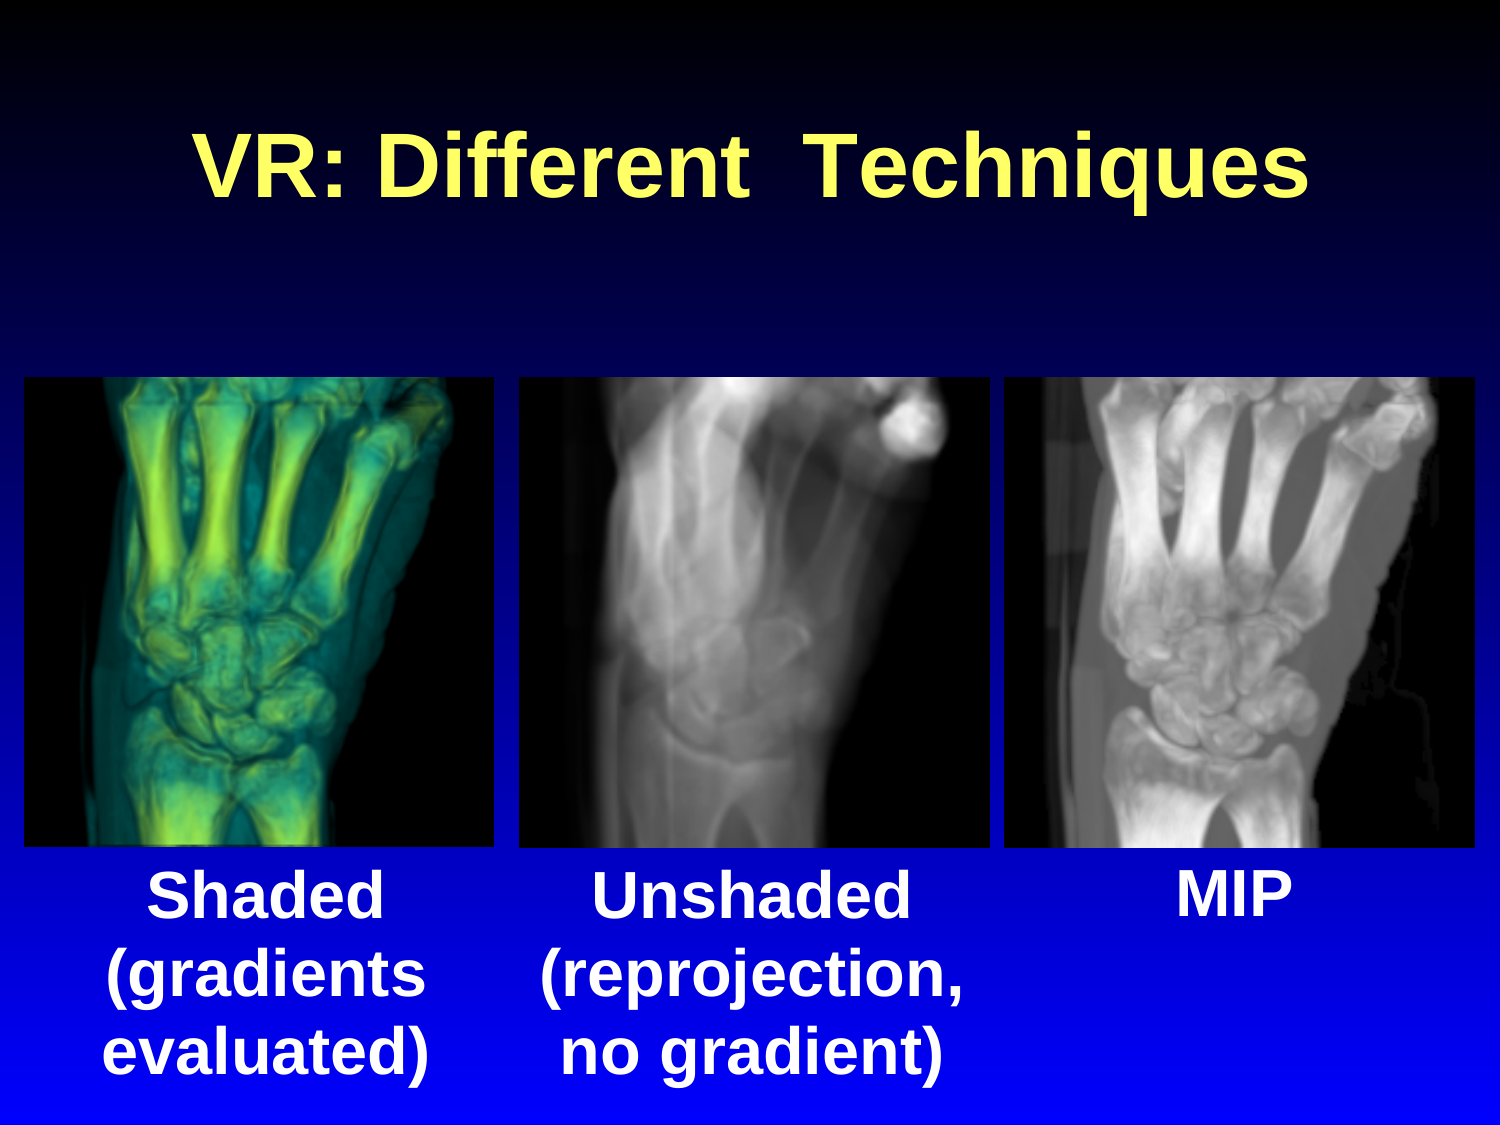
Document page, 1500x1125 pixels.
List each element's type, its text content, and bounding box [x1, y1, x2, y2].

title VR: Different Techniques [47, 37, 1457, 225]
text_box Unshaded (reprojection,no gradient) [522, 848, 983, 1095]
picture [24, 377, 494, 847]
picture [1004, 377, 1475, 848]
picture [519, 377, 990, 848]
text_box Shaded (gradients evaluated) [62, 847, 471, 1094]
text_box MIP [1009, 845, 1460, 941]
